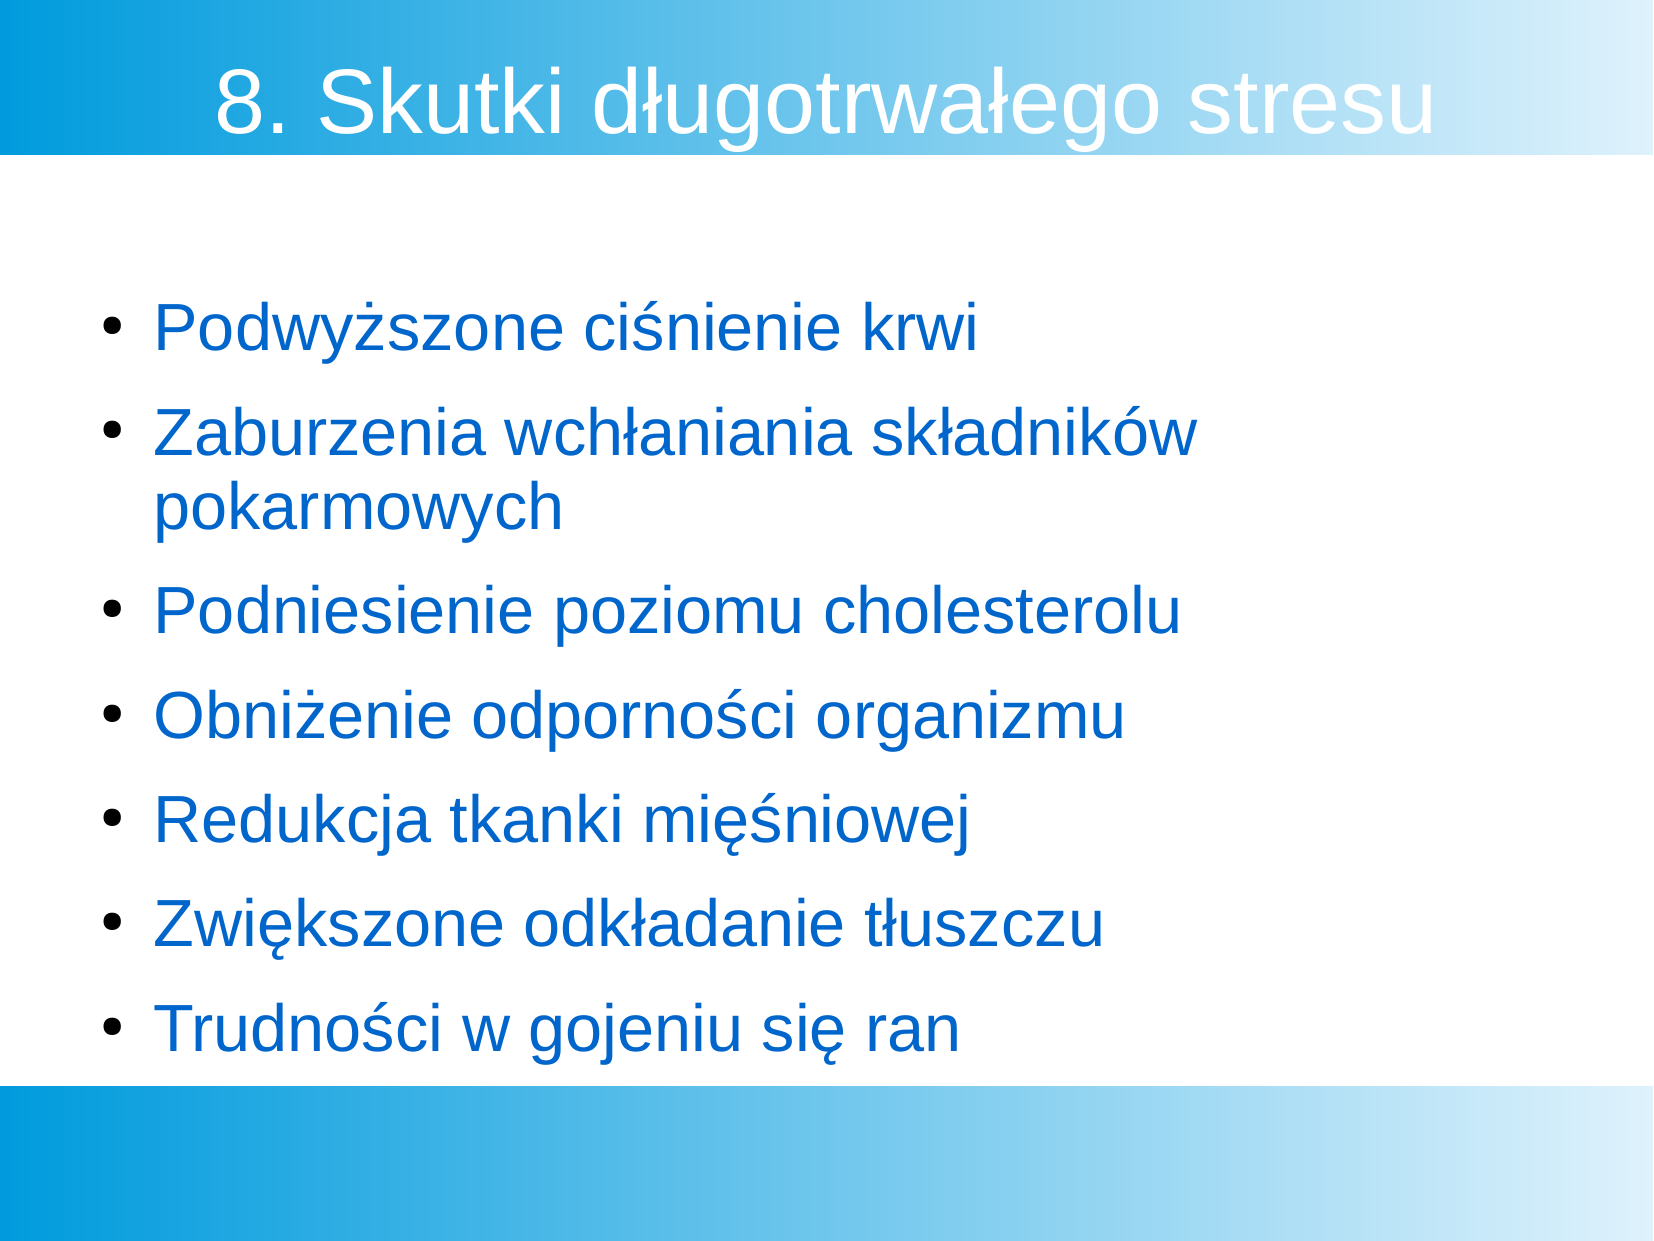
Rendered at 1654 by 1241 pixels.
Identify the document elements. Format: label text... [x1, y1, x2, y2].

list Podwyższone ciśnienie krwi Zaburzenia wchłaniania składników pokarmowych Podniesienie poziomu cholesterolu Obniżenie odporności organizmu Redukcja tkanki mięśniowej Zwiększone odkładanie tłuszczu Trudności w gojeniu się ran [82, 290, 1571, 1010]
title 8. Skutki długotrwałego stresu [82, 49, 1571, 155]
